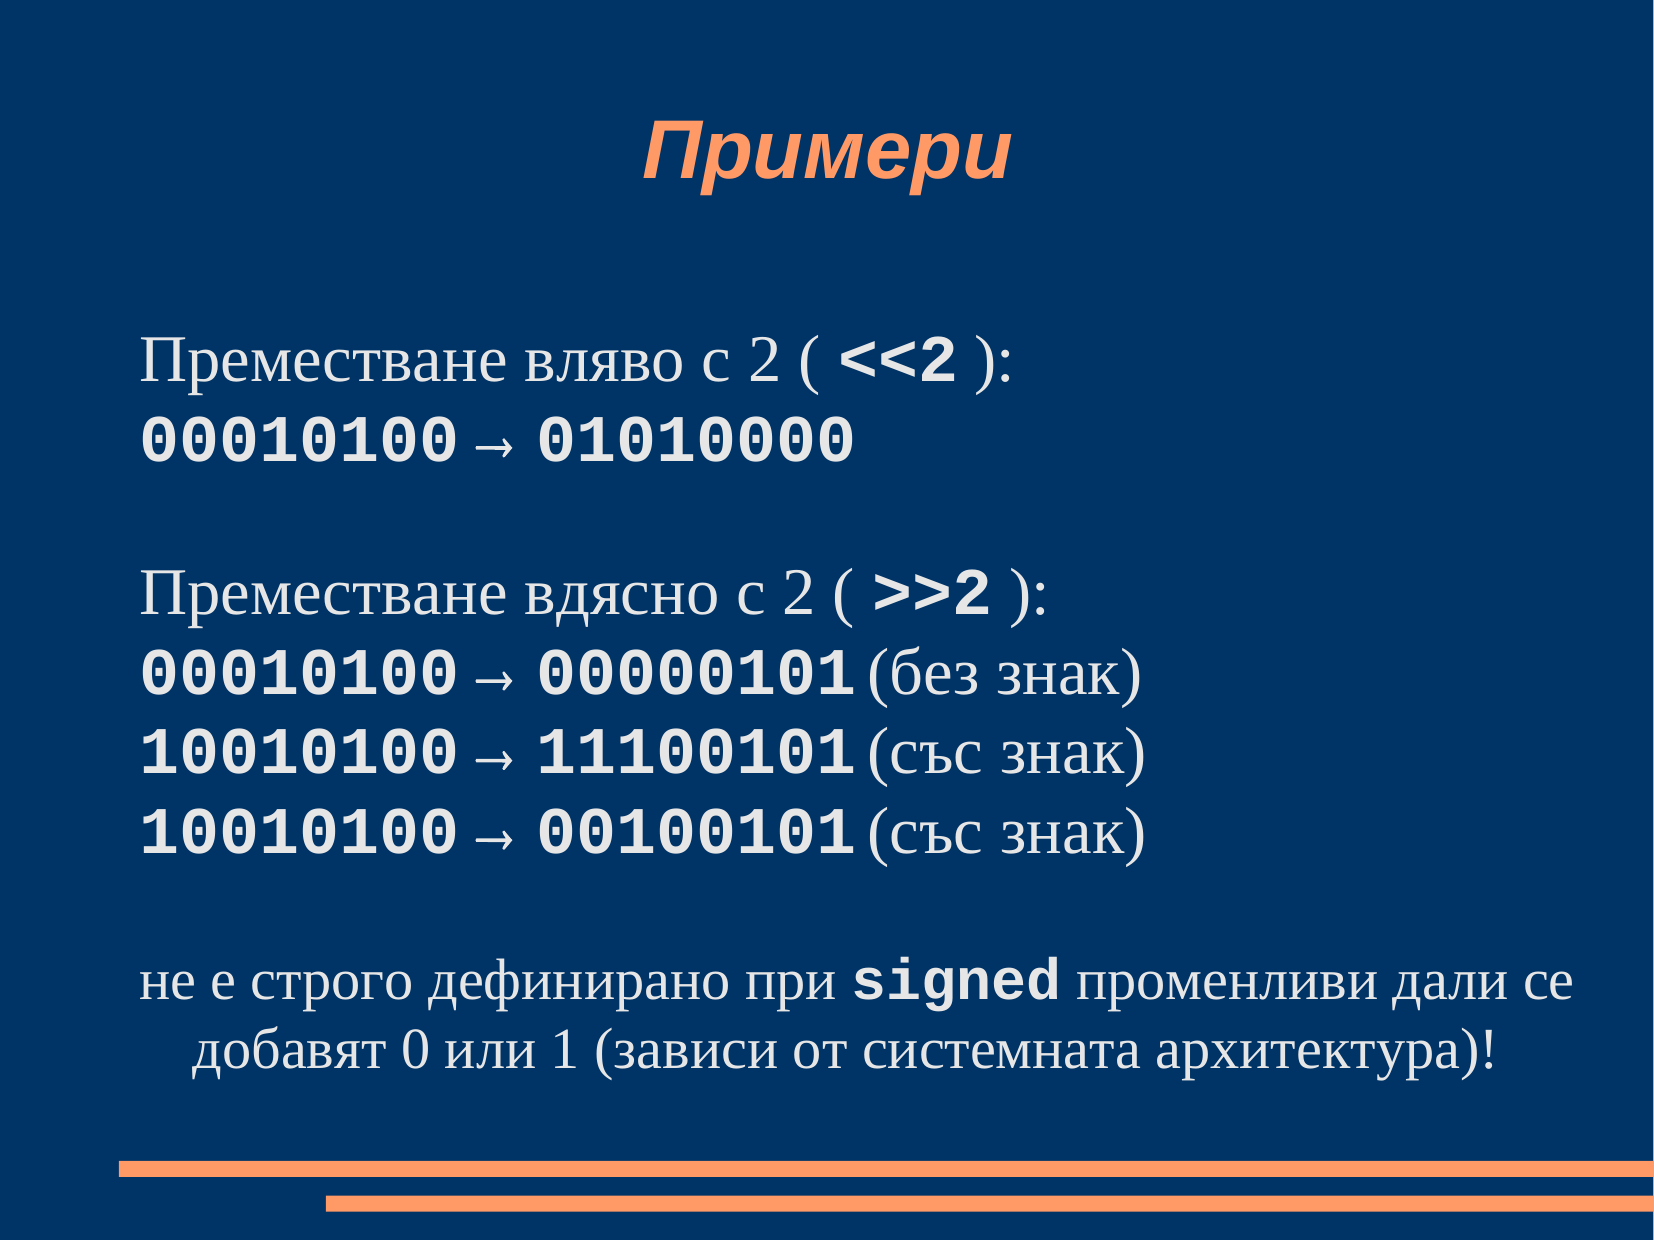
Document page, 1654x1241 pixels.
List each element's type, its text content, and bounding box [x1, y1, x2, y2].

title Примери [121, 46, 1534, 254]
list Преместване вляво с 2 ( <<2 ): 00010100  01010000 Преместване вдясно с 2 ( >>2 ): 00010100  00000101 (без знак) 10010100  11100101 (със знак) 10010100  00100101 (със знак) не е строго дефинирано при signed променливи дали се добавят 0 или 1 (зависи от системната архитектура)! [121, 322, 1595, 1118]
